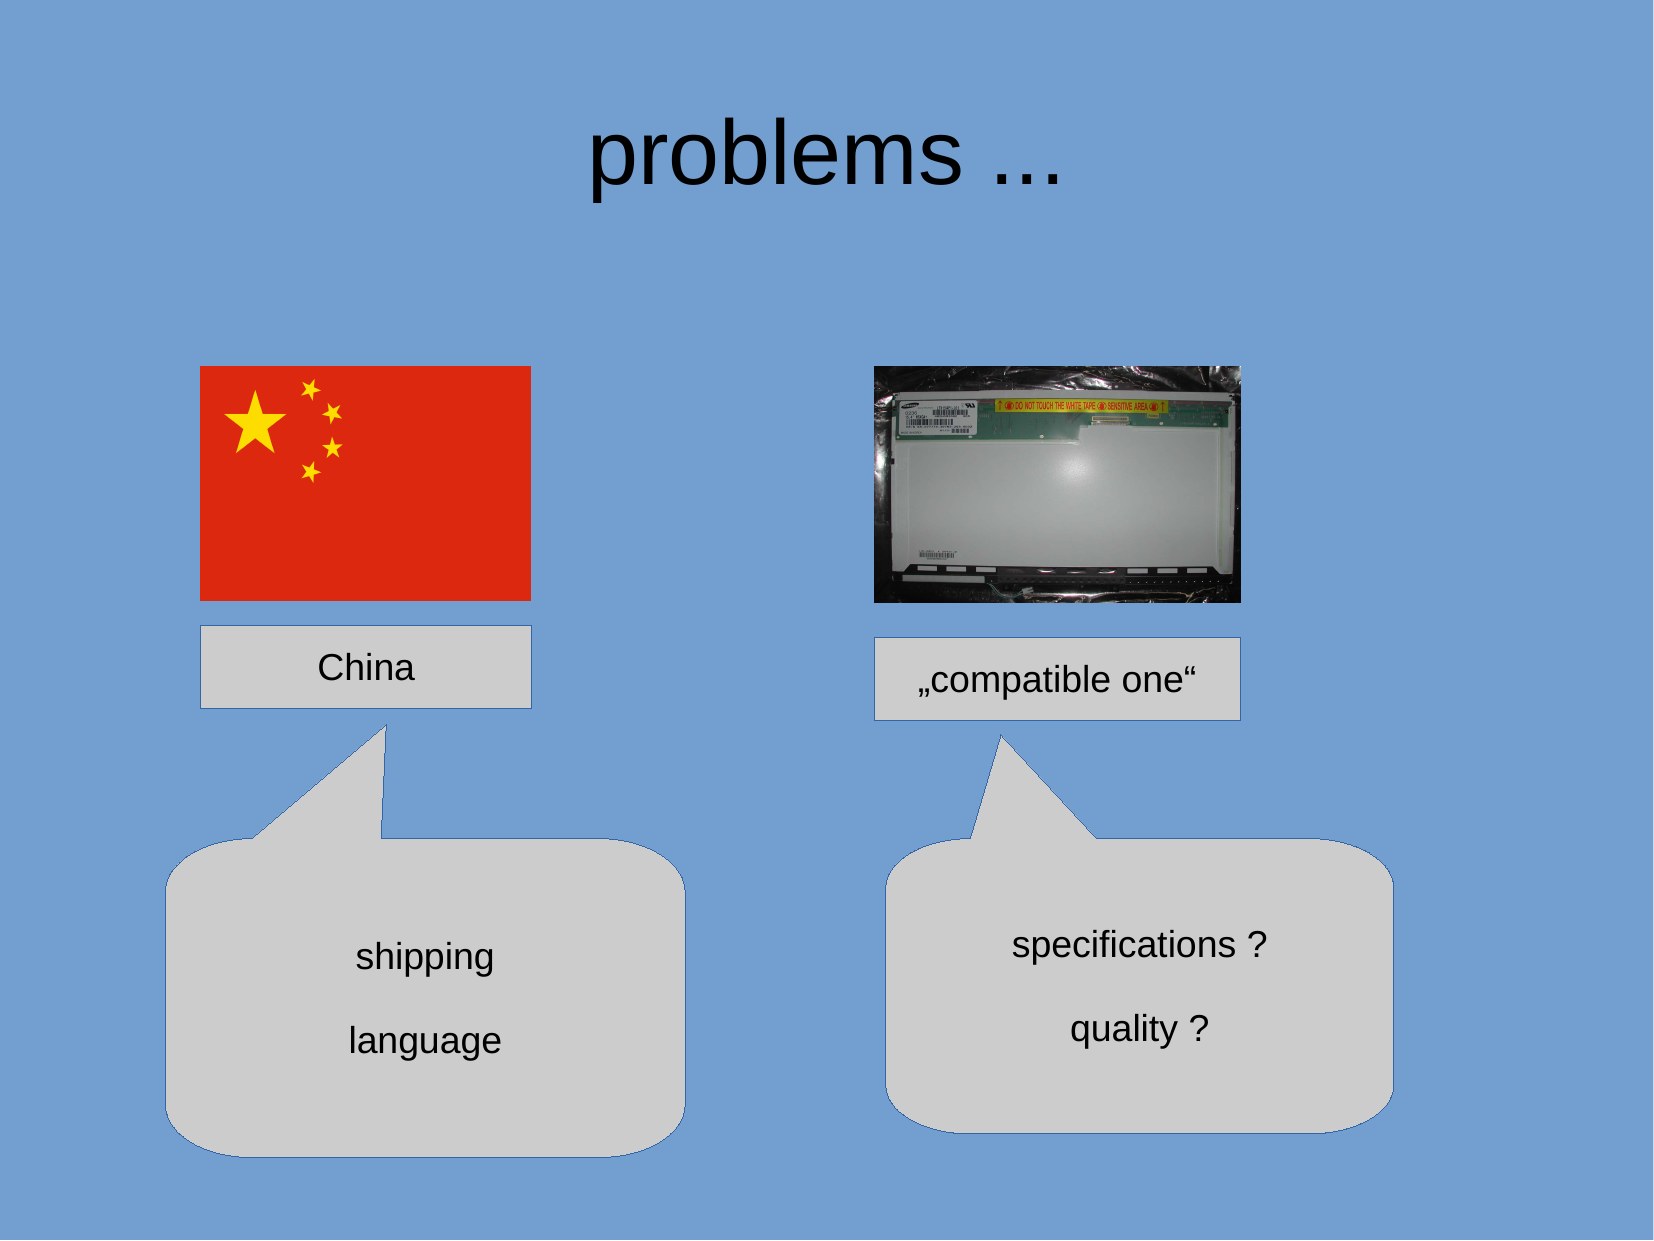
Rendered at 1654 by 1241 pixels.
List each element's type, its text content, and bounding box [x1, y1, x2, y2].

text_box China [200, 625, 532, 709]
title problems ... [82, 49, 1571, 257]
picture [874, 366, 1241, 603]
text_box „compatible one“ [874, 637, 1241, 721]
picture [200, 366, 531, 601]
text_box specifications ? quality ? [885, 734, 1394, 1134]
text_box shipping language [165, 724, 686, 1158]
